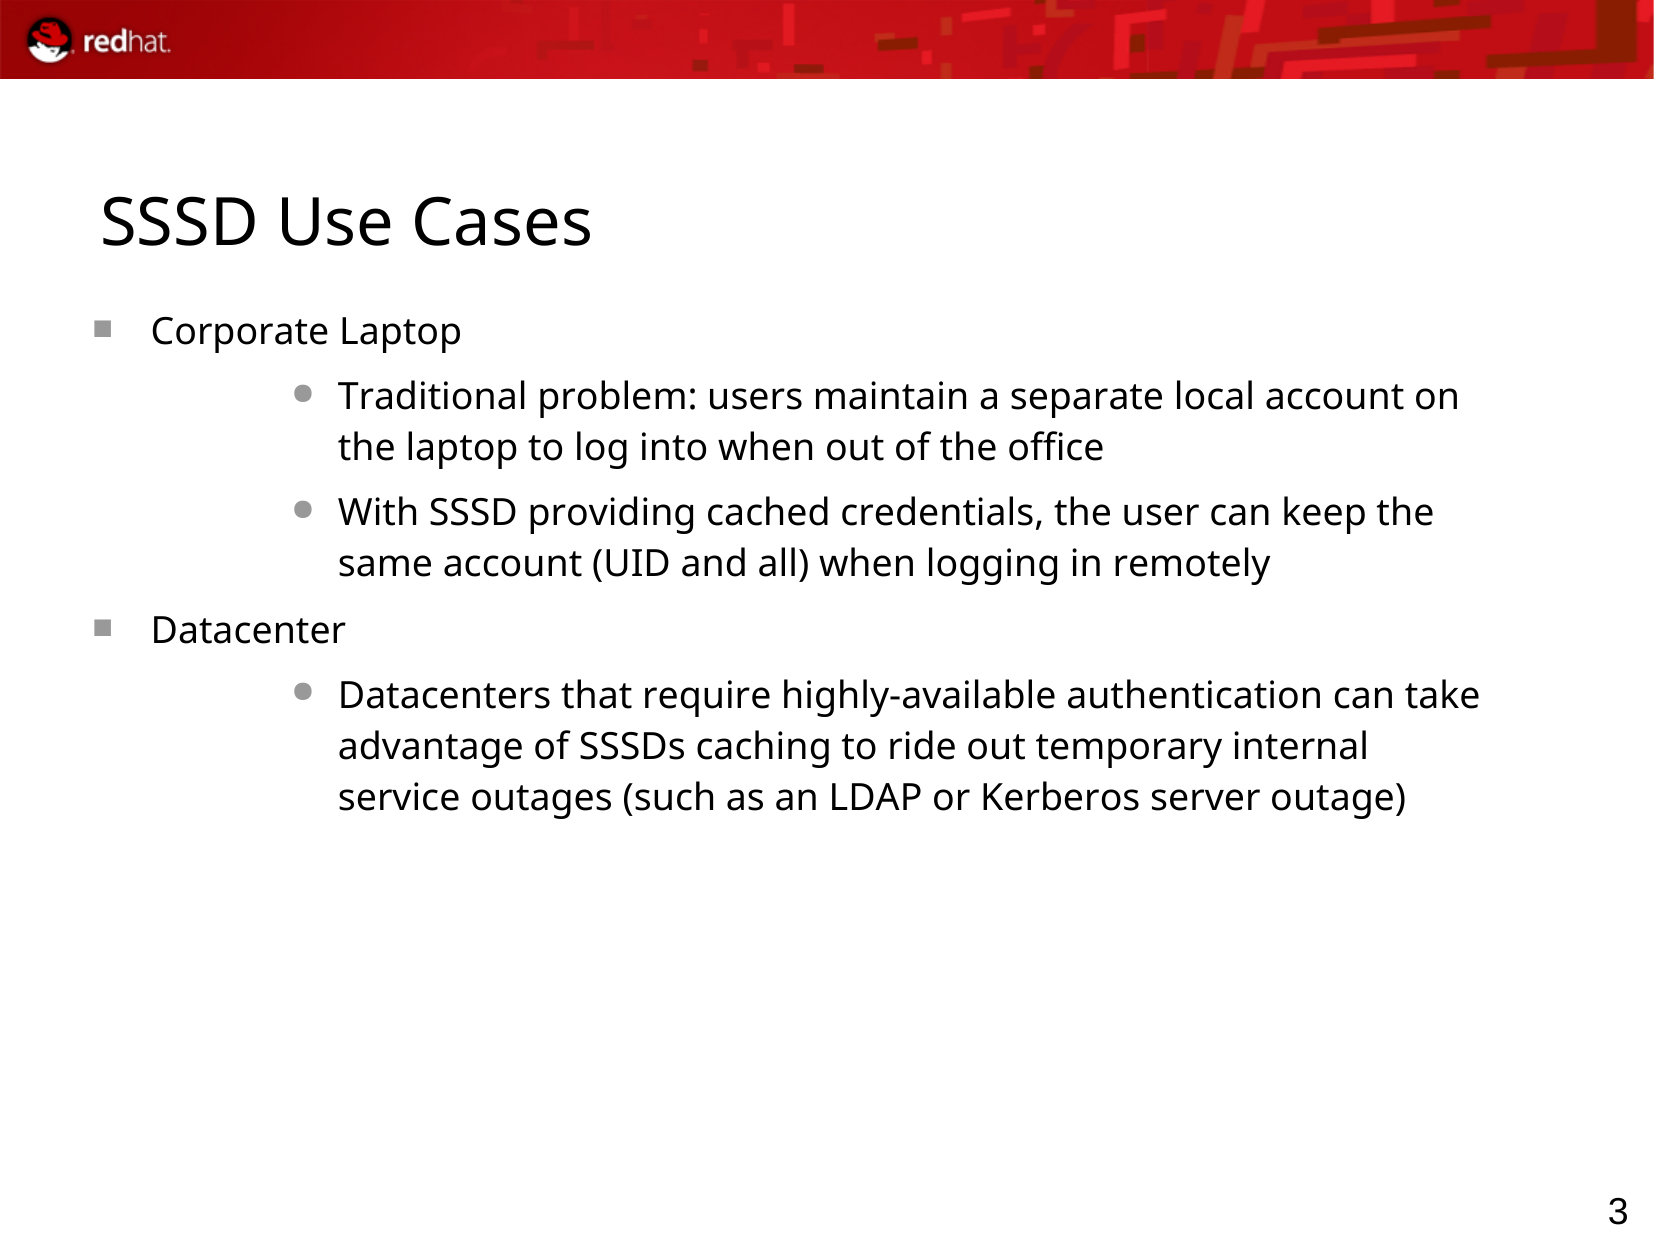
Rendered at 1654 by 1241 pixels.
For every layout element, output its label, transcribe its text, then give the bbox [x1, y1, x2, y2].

list Corporate Laptop Traditional problem: users maintain a separate local account on the laptop to log into when out of the office With SSSD providing cached credentials, the user can keep the same account (UID and all) when logging in remotely Datacenter Datacenters that require highly-available authentication can take advantage of SSSDs caching to ride out temporary internal service outages (such as an LDAP or Kerberos server outage) [94, 304, 1500, 1159]
picture [0, 0, 1654, 79]
title SSSD Use Cases [100, 171, 1506, 267]
